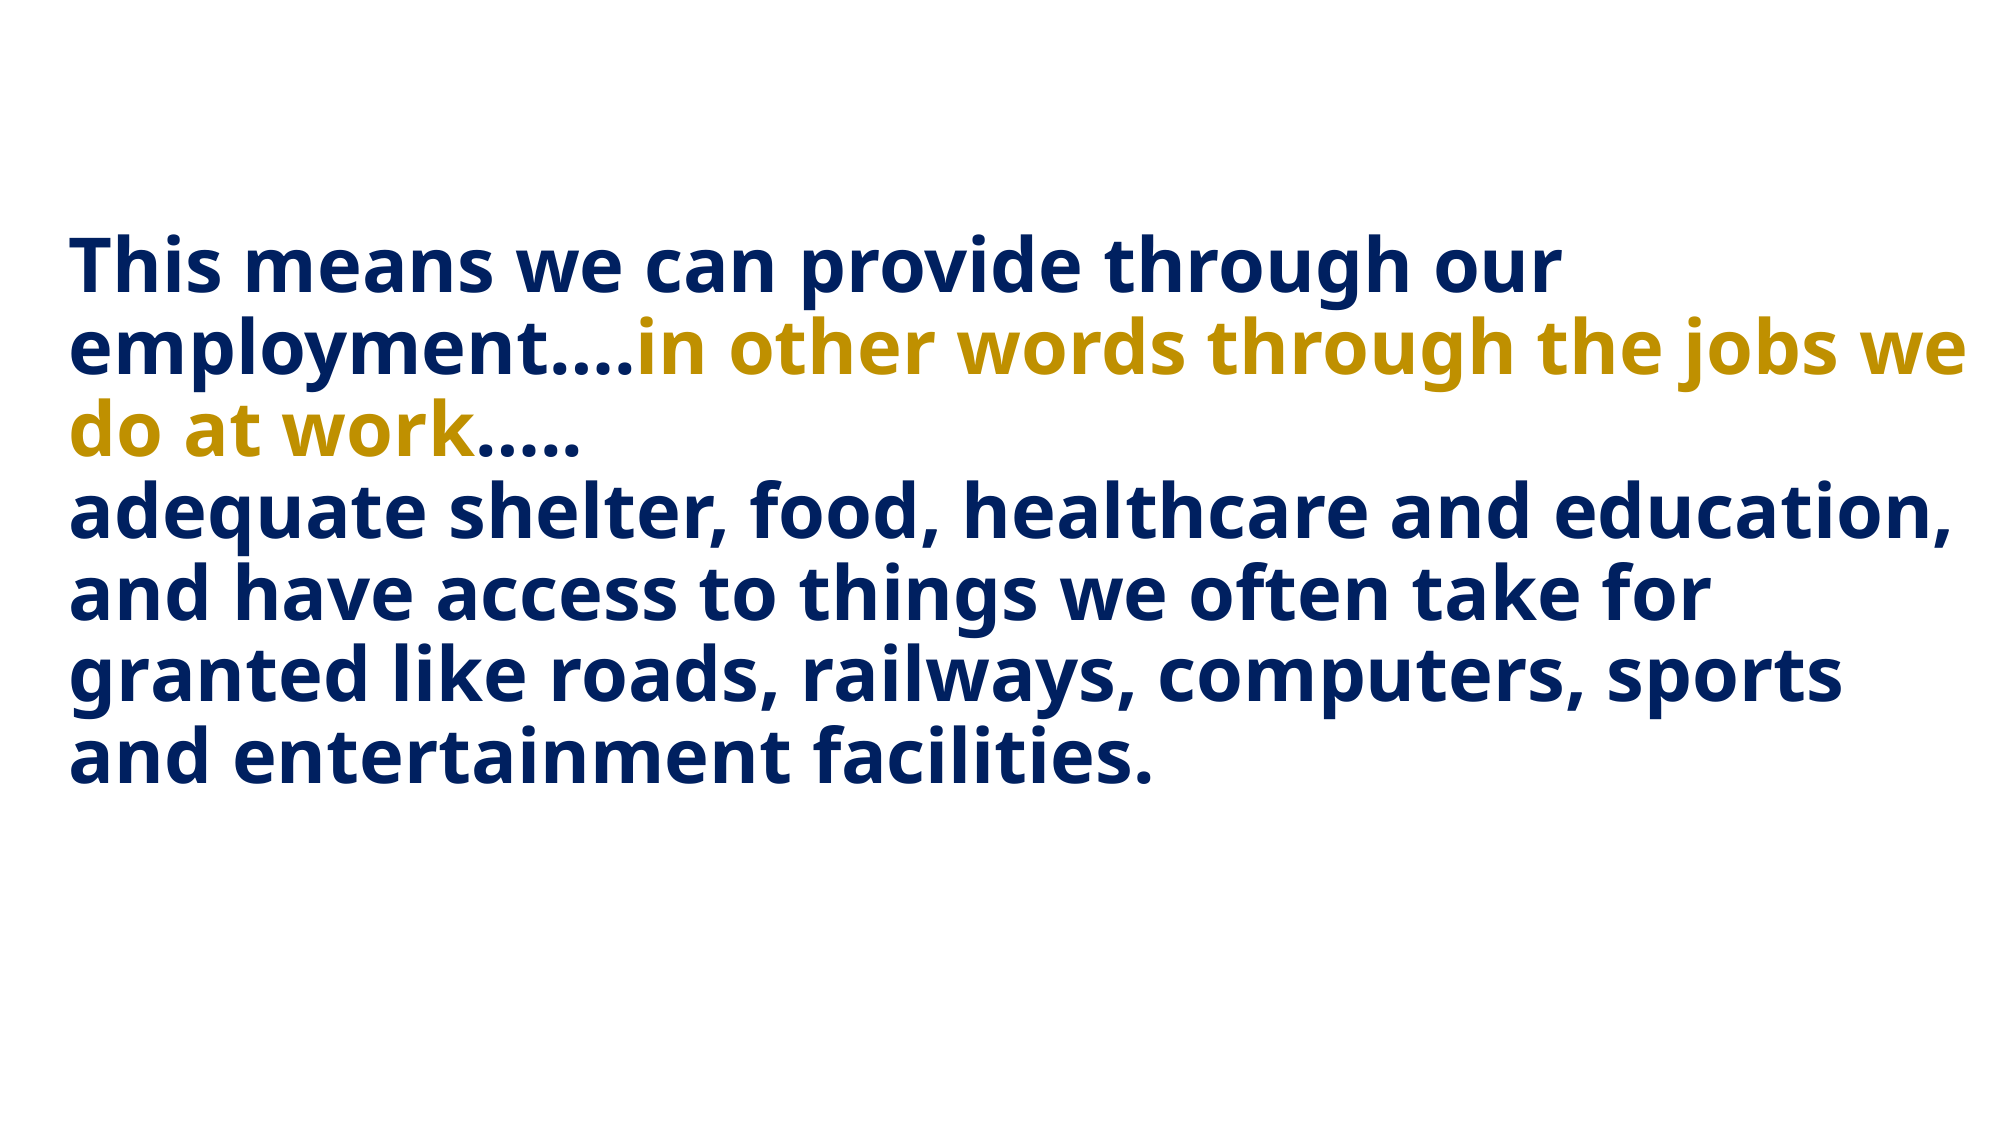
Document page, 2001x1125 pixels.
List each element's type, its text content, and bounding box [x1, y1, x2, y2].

title This means we can provide through our employment….in other words through the jobs we do at work….. adequate shelter, food, healthcare and education, and have access to things we often take for granted like roads, railways, computers, sports and entertainment facilities. [53, 188, 2000, 989]
